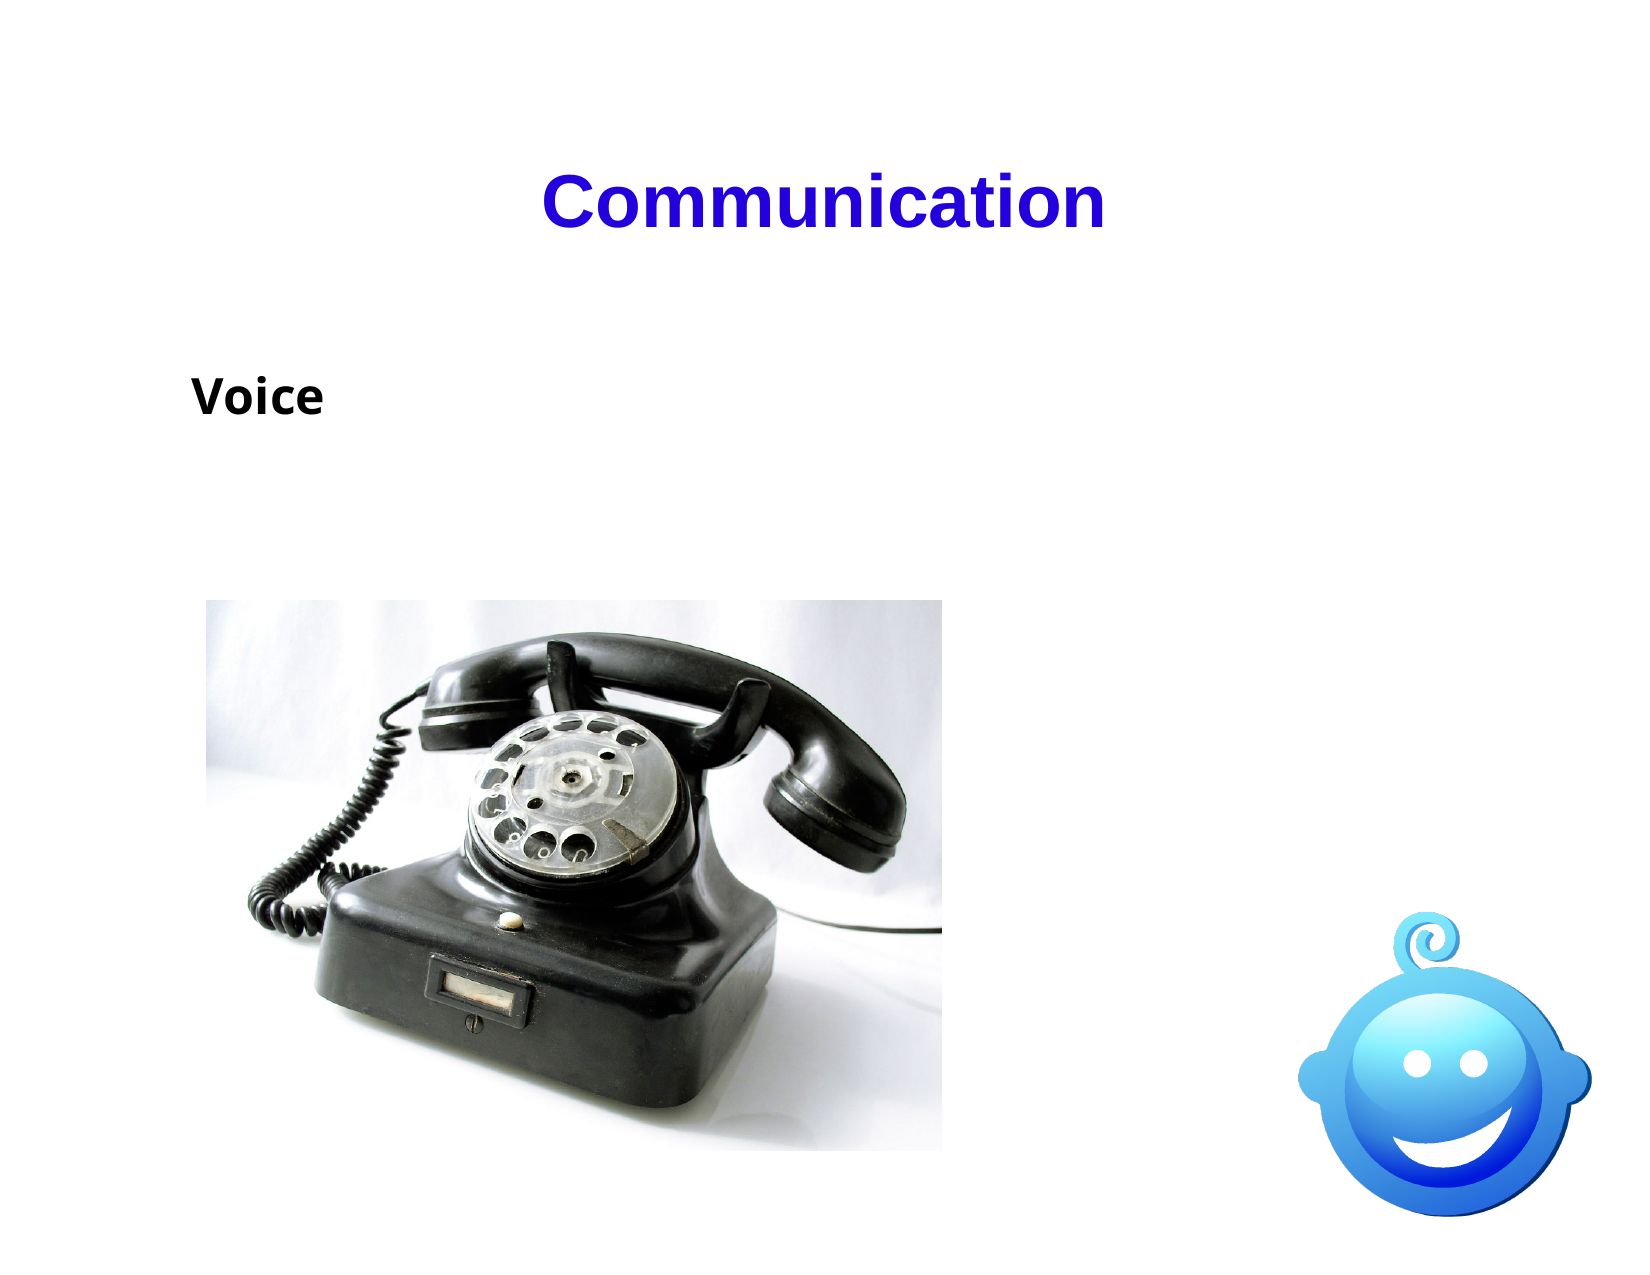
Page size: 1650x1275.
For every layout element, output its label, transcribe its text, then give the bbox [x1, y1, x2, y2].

picture [1298, 911, 1592, 1217]
picture [206, 600, 942, 1152]
title Communication [135, 104, 1515, 299]
text_box Voice [176, 353, 333, 429]
